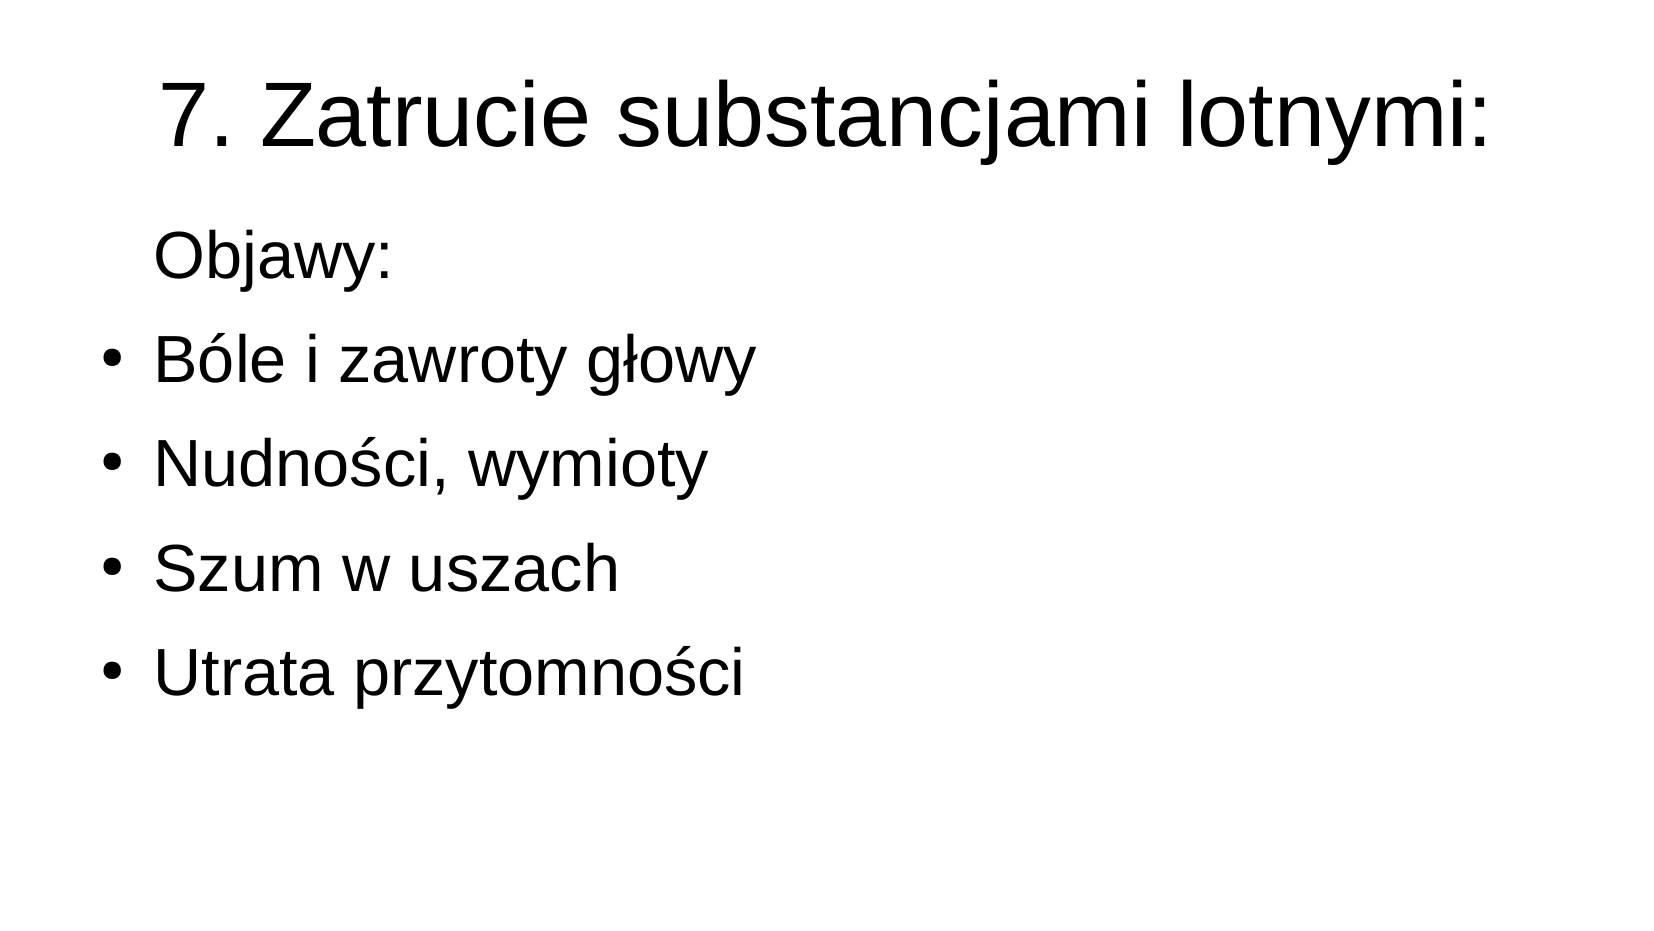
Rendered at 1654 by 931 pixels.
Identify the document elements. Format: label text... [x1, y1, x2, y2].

title 7. Zatrucie substancjami lotnymi: [82, 37, 1571, 193]
list Objawy: Bóle i zawroty głowy Nudności, wymioty Szum w uszach Utrata przytomności [82, 217, 1571, 758]
